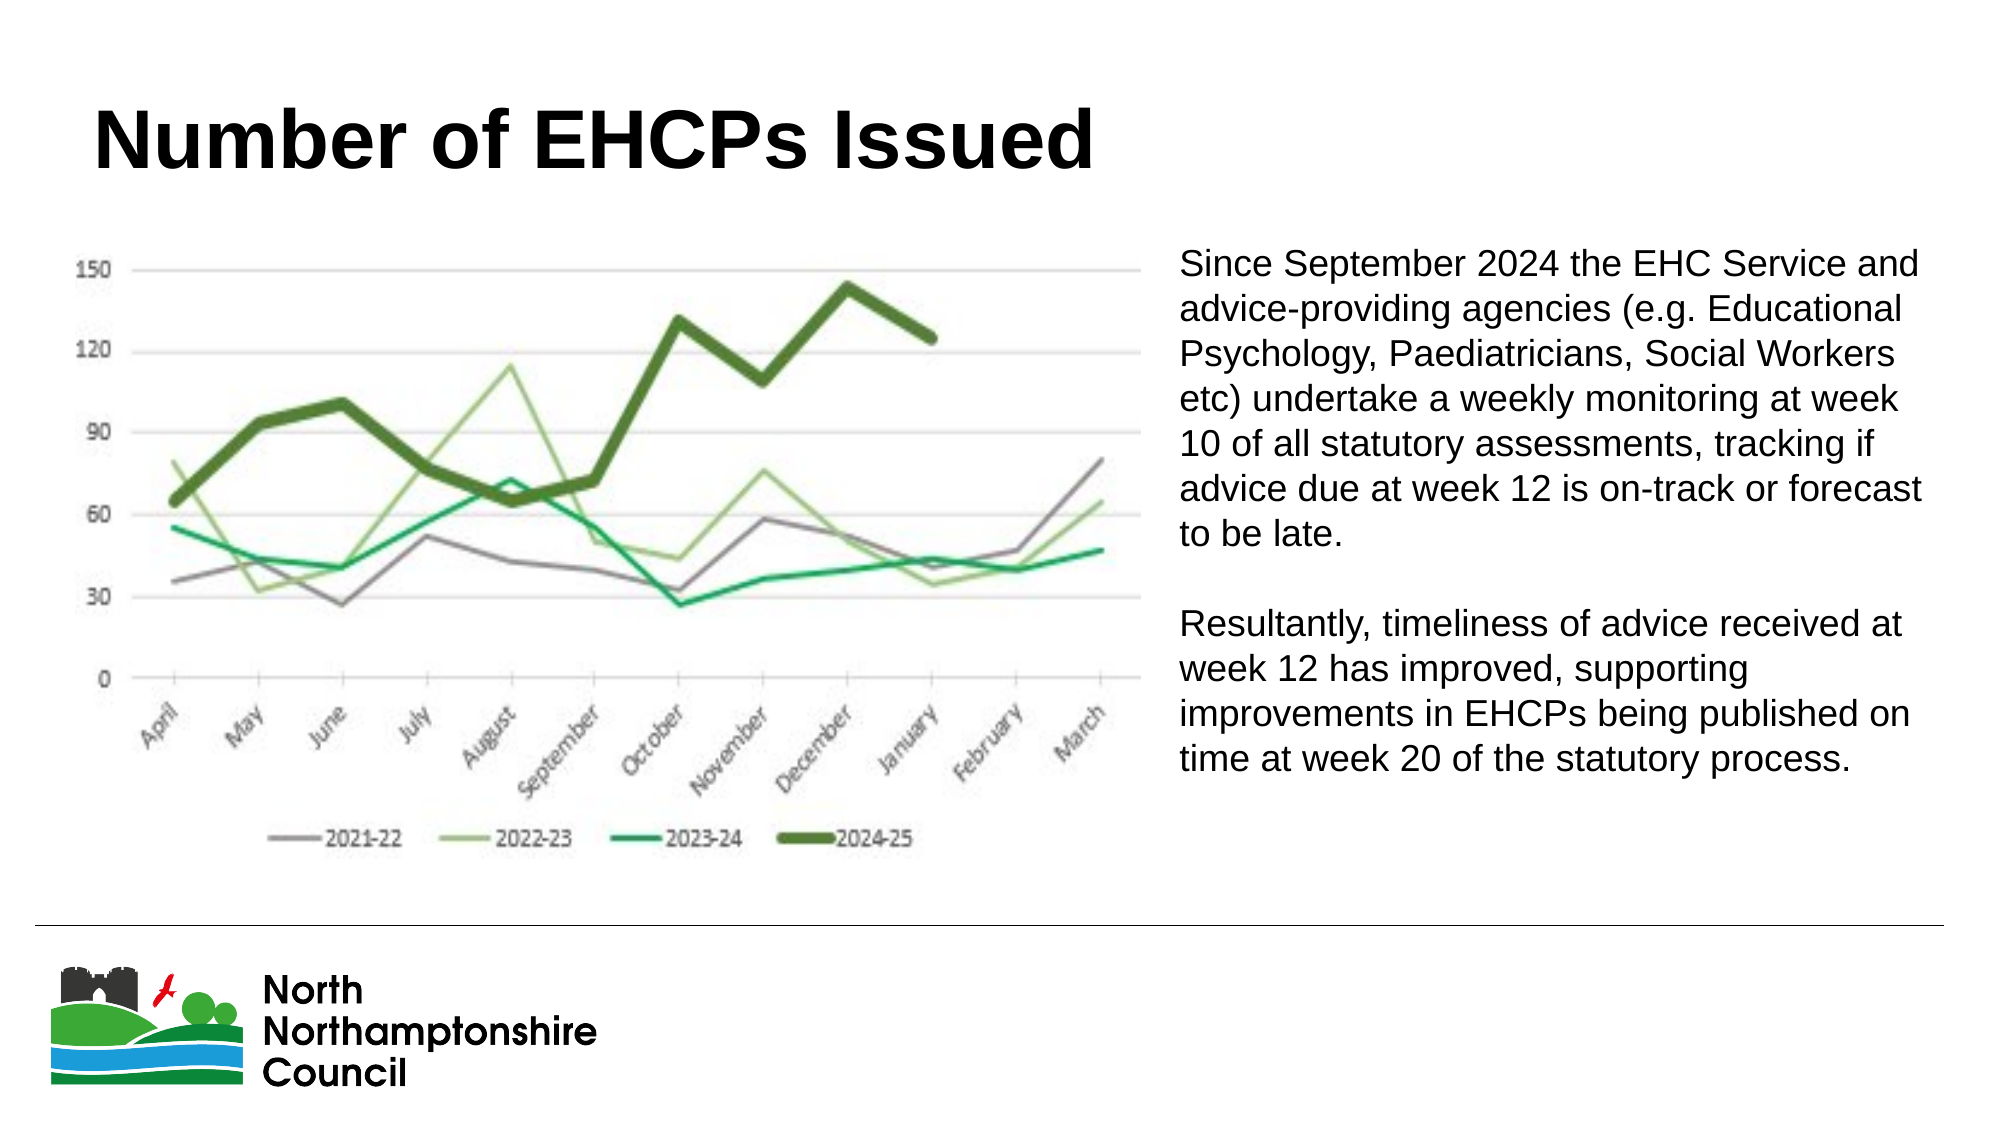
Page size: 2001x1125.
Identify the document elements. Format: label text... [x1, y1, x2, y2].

text_box Number of EHCPs Issued [78, 78, 1936, 195]
picture [34, 951, 610, 1101]
picture [75, 253, 1141, 859]
text_box Since September 2024 the EHC Service and advice-providing agencies (e.g. Educational Psychology, Paediatricians, Social Workers etc) undertake a weekly monitoring at week 10 of all statutory assessments, tracking if advice due at week 12 is on-track or forecast to be late. Resultantly, timeliness of advice received at week 12 has improved, supporting improvements in EHCPs being published on time at week 20 of the statutory process. [1164, 231, 1941, 793]
